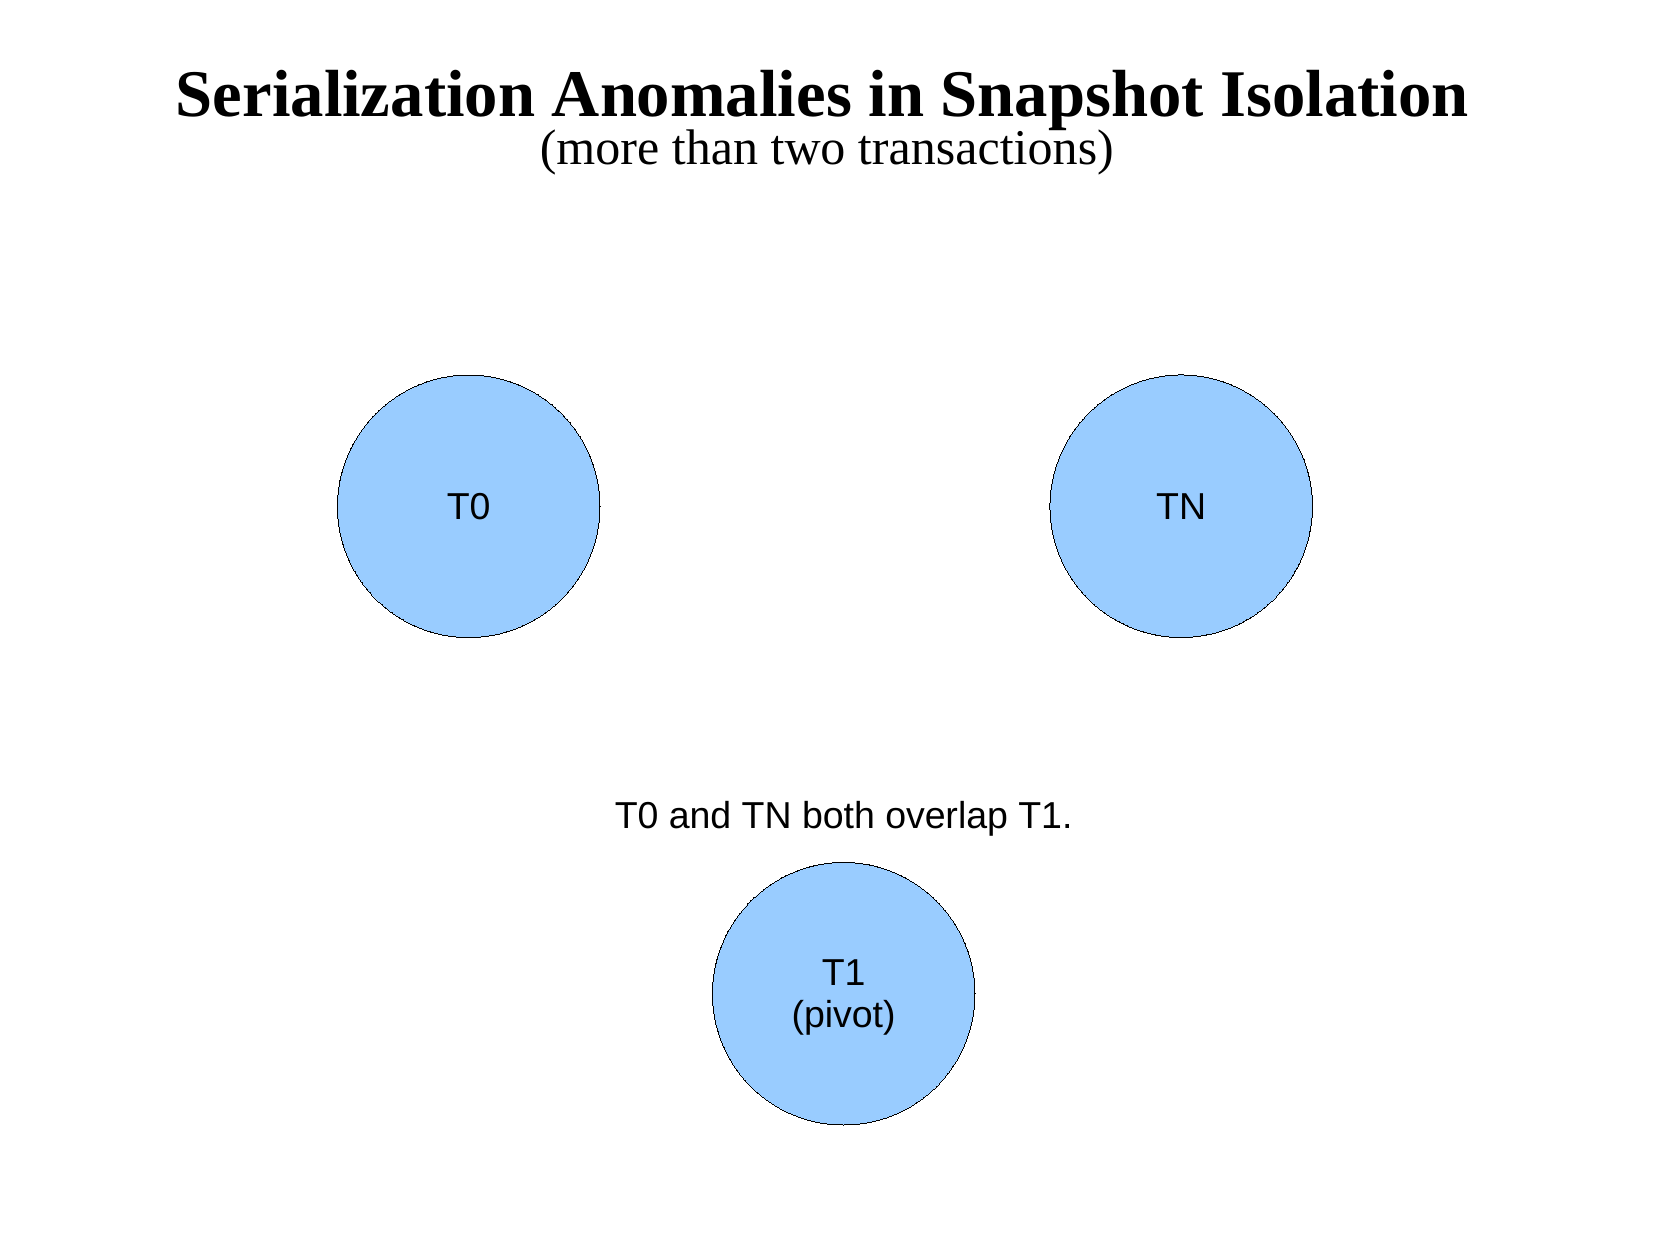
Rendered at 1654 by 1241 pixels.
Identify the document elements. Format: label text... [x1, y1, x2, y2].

text_box (more than two transactions) [525, 112, 1163, 188]
text_box T1 (pivot) [712, 887, 976, 1126]
text_box TN [1049, 374, 1313, 638]
title Serialization Anomalies in Snapshot Isolation [112, 37, 1535, 151]
text_box T0 [337, 375, 601, 638]
text_box T0 and TN both overlap T1. [600, 787, 1088, 887]
